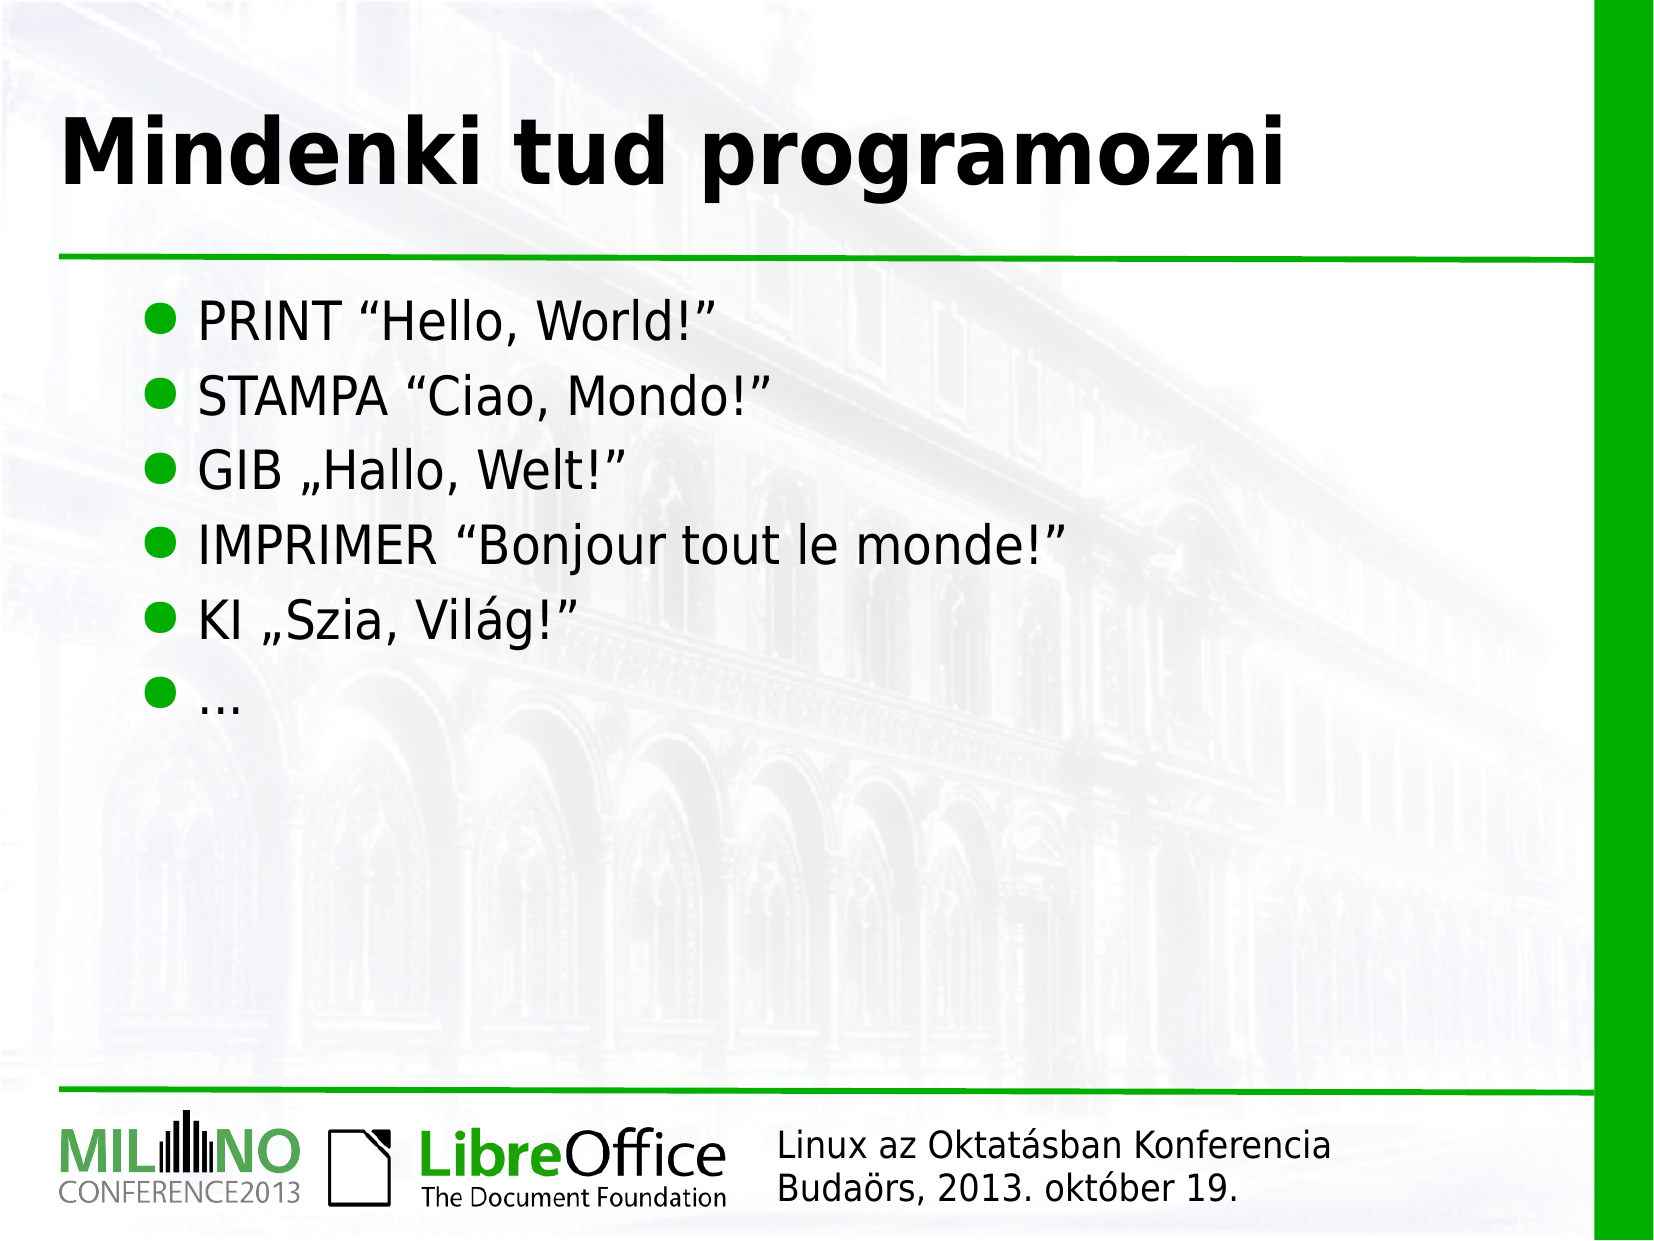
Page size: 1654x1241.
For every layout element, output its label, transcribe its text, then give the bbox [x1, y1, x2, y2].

picture [1, 0, 1594, 1241]
list PRINT “Hello, World!” STAMPA “Ciao, Mondo!” GIB „Hallo, Welt!” IMPRIMER “Bonjour tout le monde!” KI „Szia, Világ!” ... [35, 290, 1524, 1010]
title Mindenki tud programozni [59, 49, 1548, 257]
